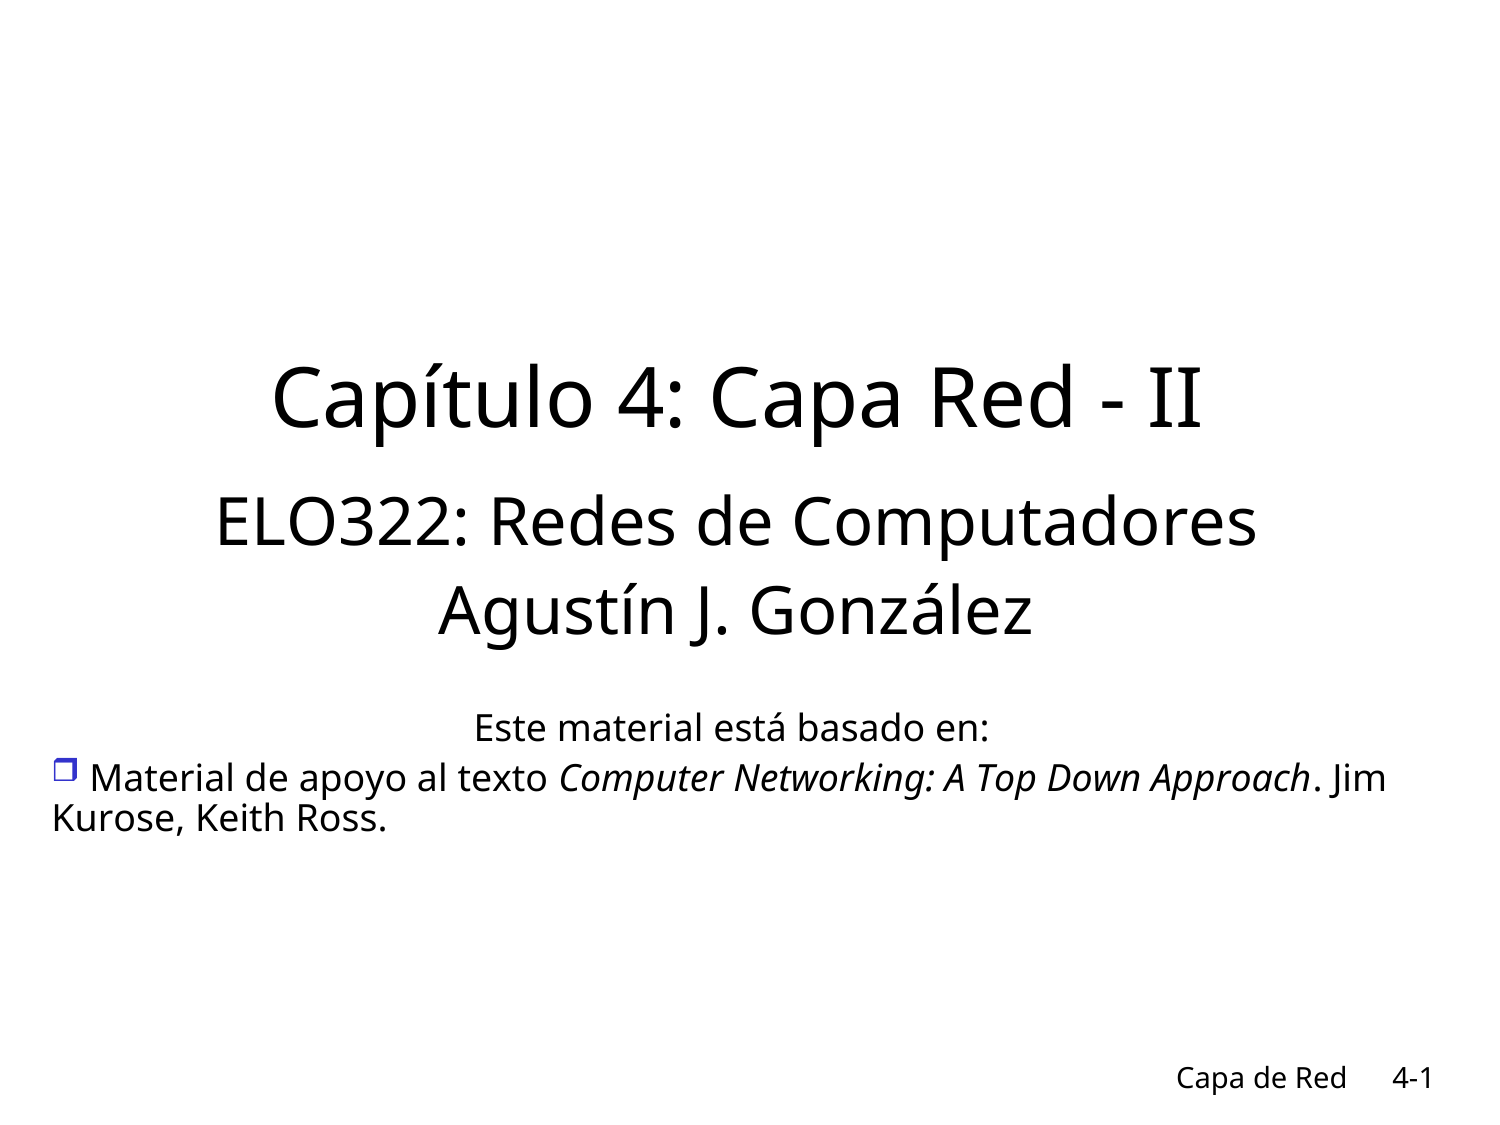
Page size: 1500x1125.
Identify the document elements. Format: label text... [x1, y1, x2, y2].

subtitle ELO322: Redes de Computadores Agustín J. González Este material está basado en: Material de apoyo al texto Computer Networking: A Top Down Approach. Jim Kurose, Keith Ross. [36, 479, 1437, 1038]
title Capítulo 4: Capa Red - II [99, 274, 1375, 479]
